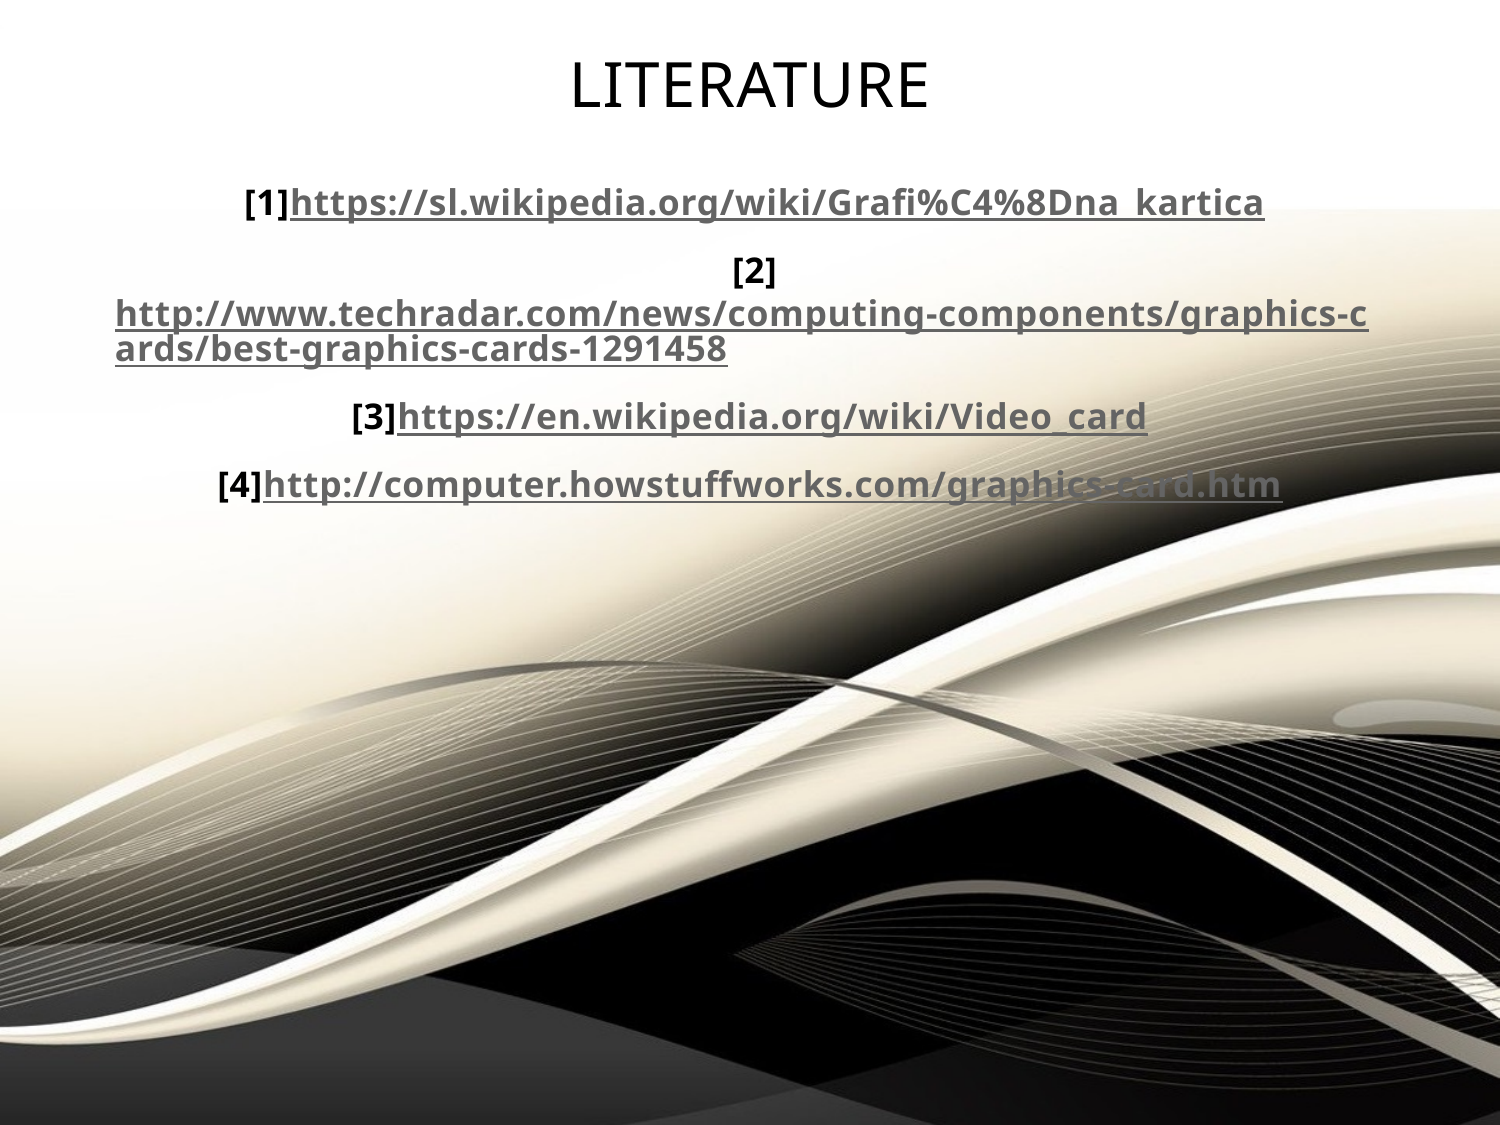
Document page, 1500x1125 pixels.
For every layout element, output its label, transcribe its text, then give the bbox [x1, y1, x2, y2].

title literature [99, 0, 1400, 128]
picture [0, 0, 1500, 1125]
list [1]https://sl.wikipedia.org/wiki/Grafi%C4%8Dna_kartica [2]http://www.techradar.com/news/computing-components/graphics-cards/best-graphics-cards-1291458 [3]https://en.wikipedia.org/wiki/Video_card [4]http://computer.howstuffworks.com/graphics-card.htm [99, 172, 1400, 848]
